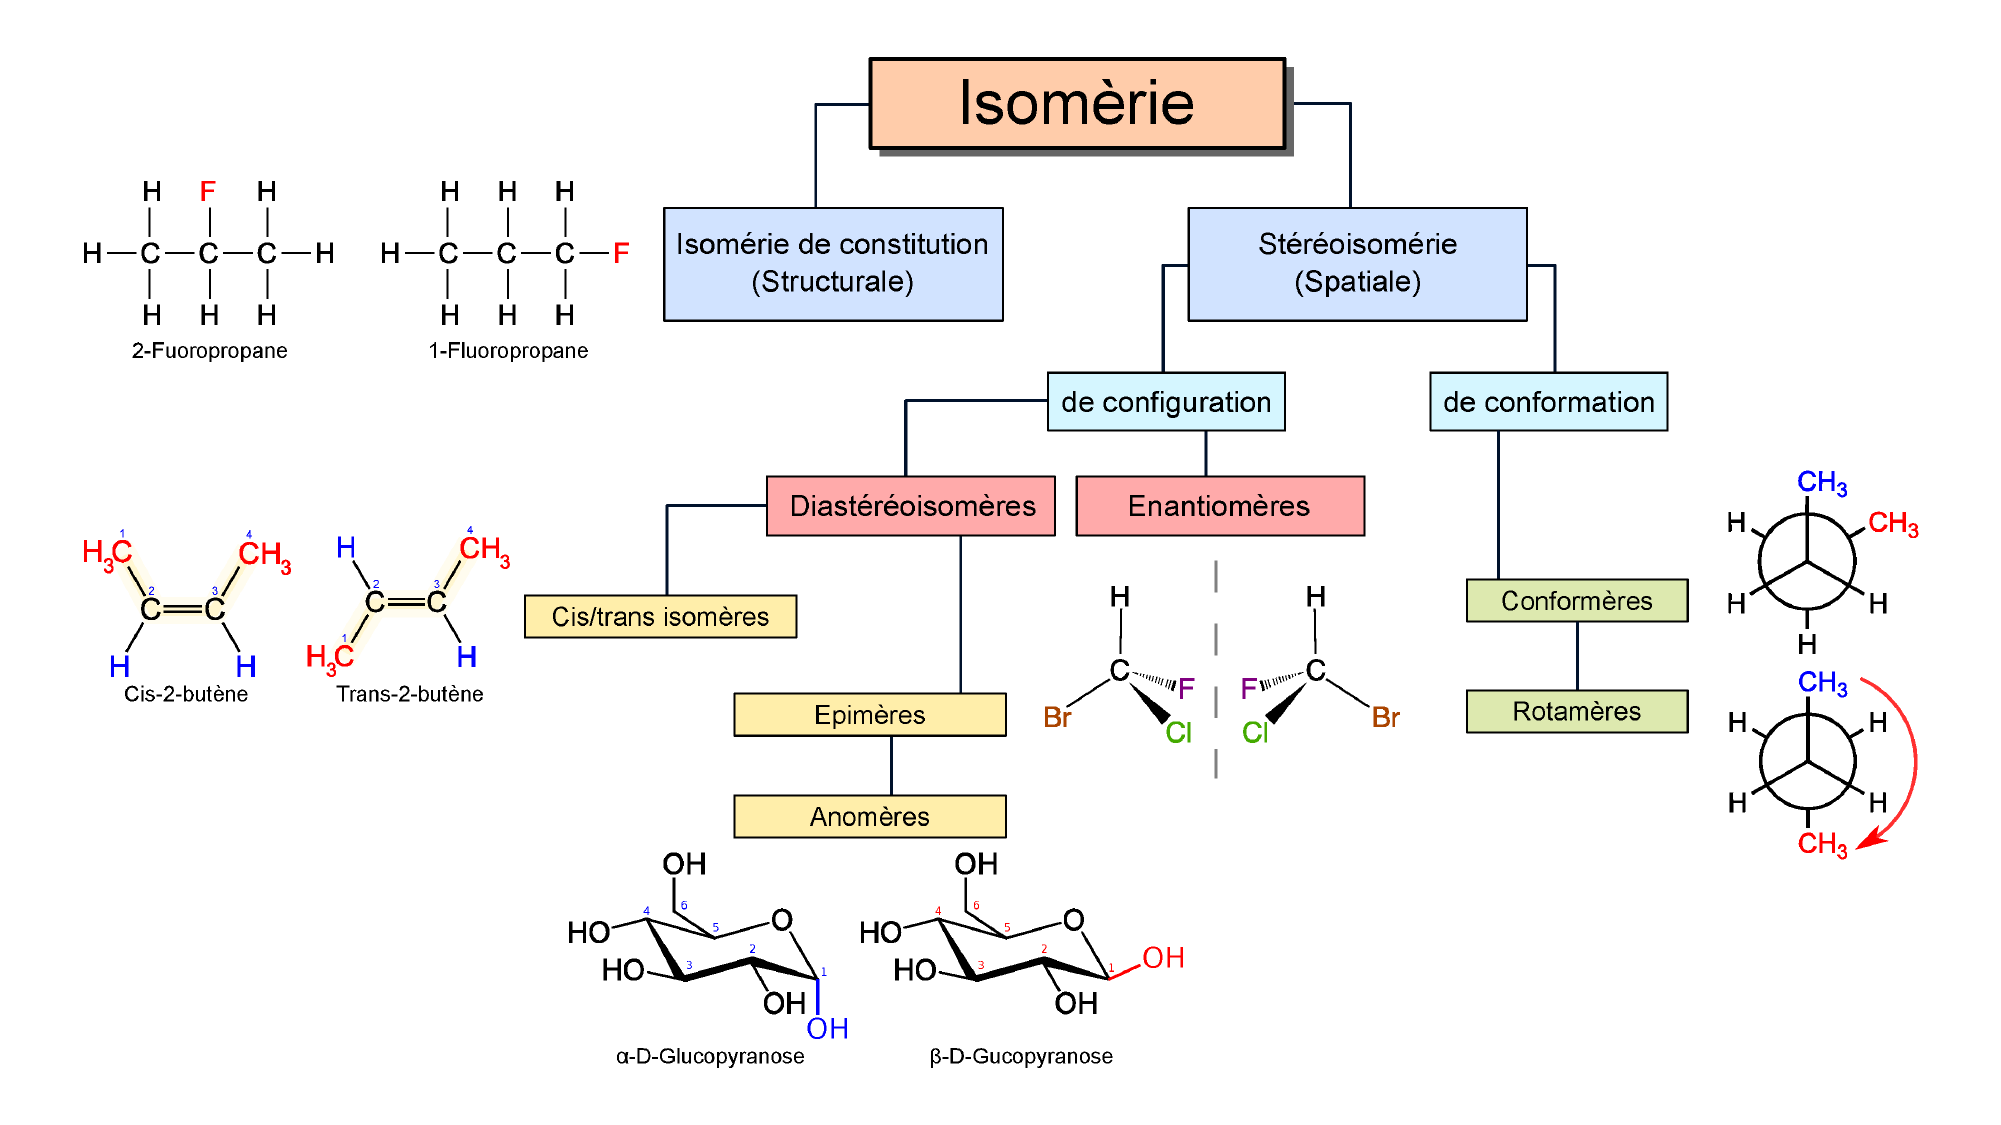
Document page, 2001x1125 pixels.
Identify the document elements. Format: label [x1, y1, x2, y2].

picture [78, 49, 1924, 1076]
